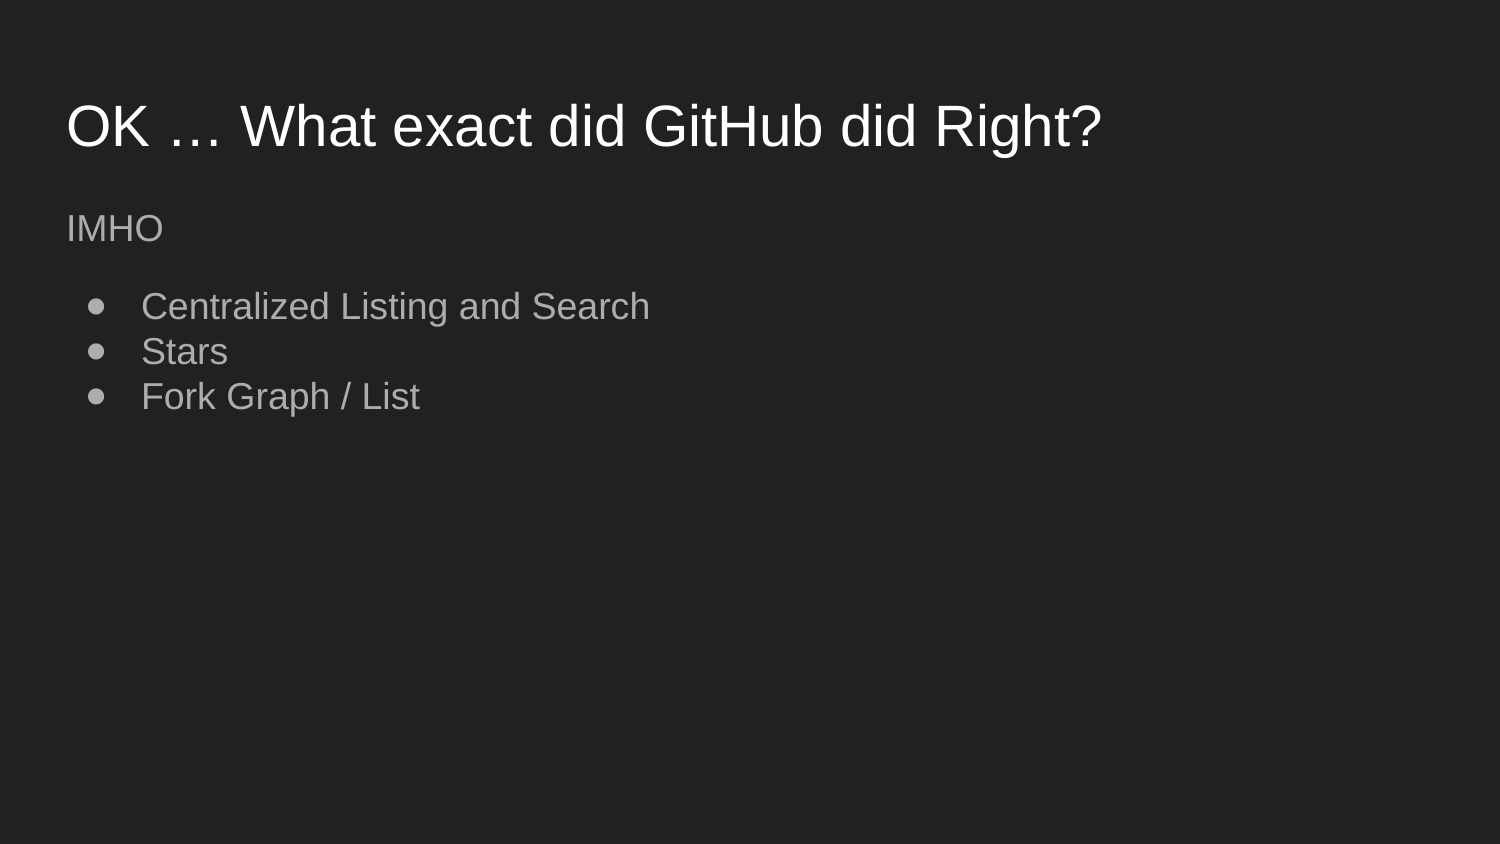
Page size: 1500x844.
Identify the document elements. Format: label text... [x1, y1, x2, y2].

list IMHO Centralized Listing and Search Stars Fork Graph / List [51, 189, 1449, 750]
title OK … What exact did GitHub did Right? [51, 72, 1449, 167]
